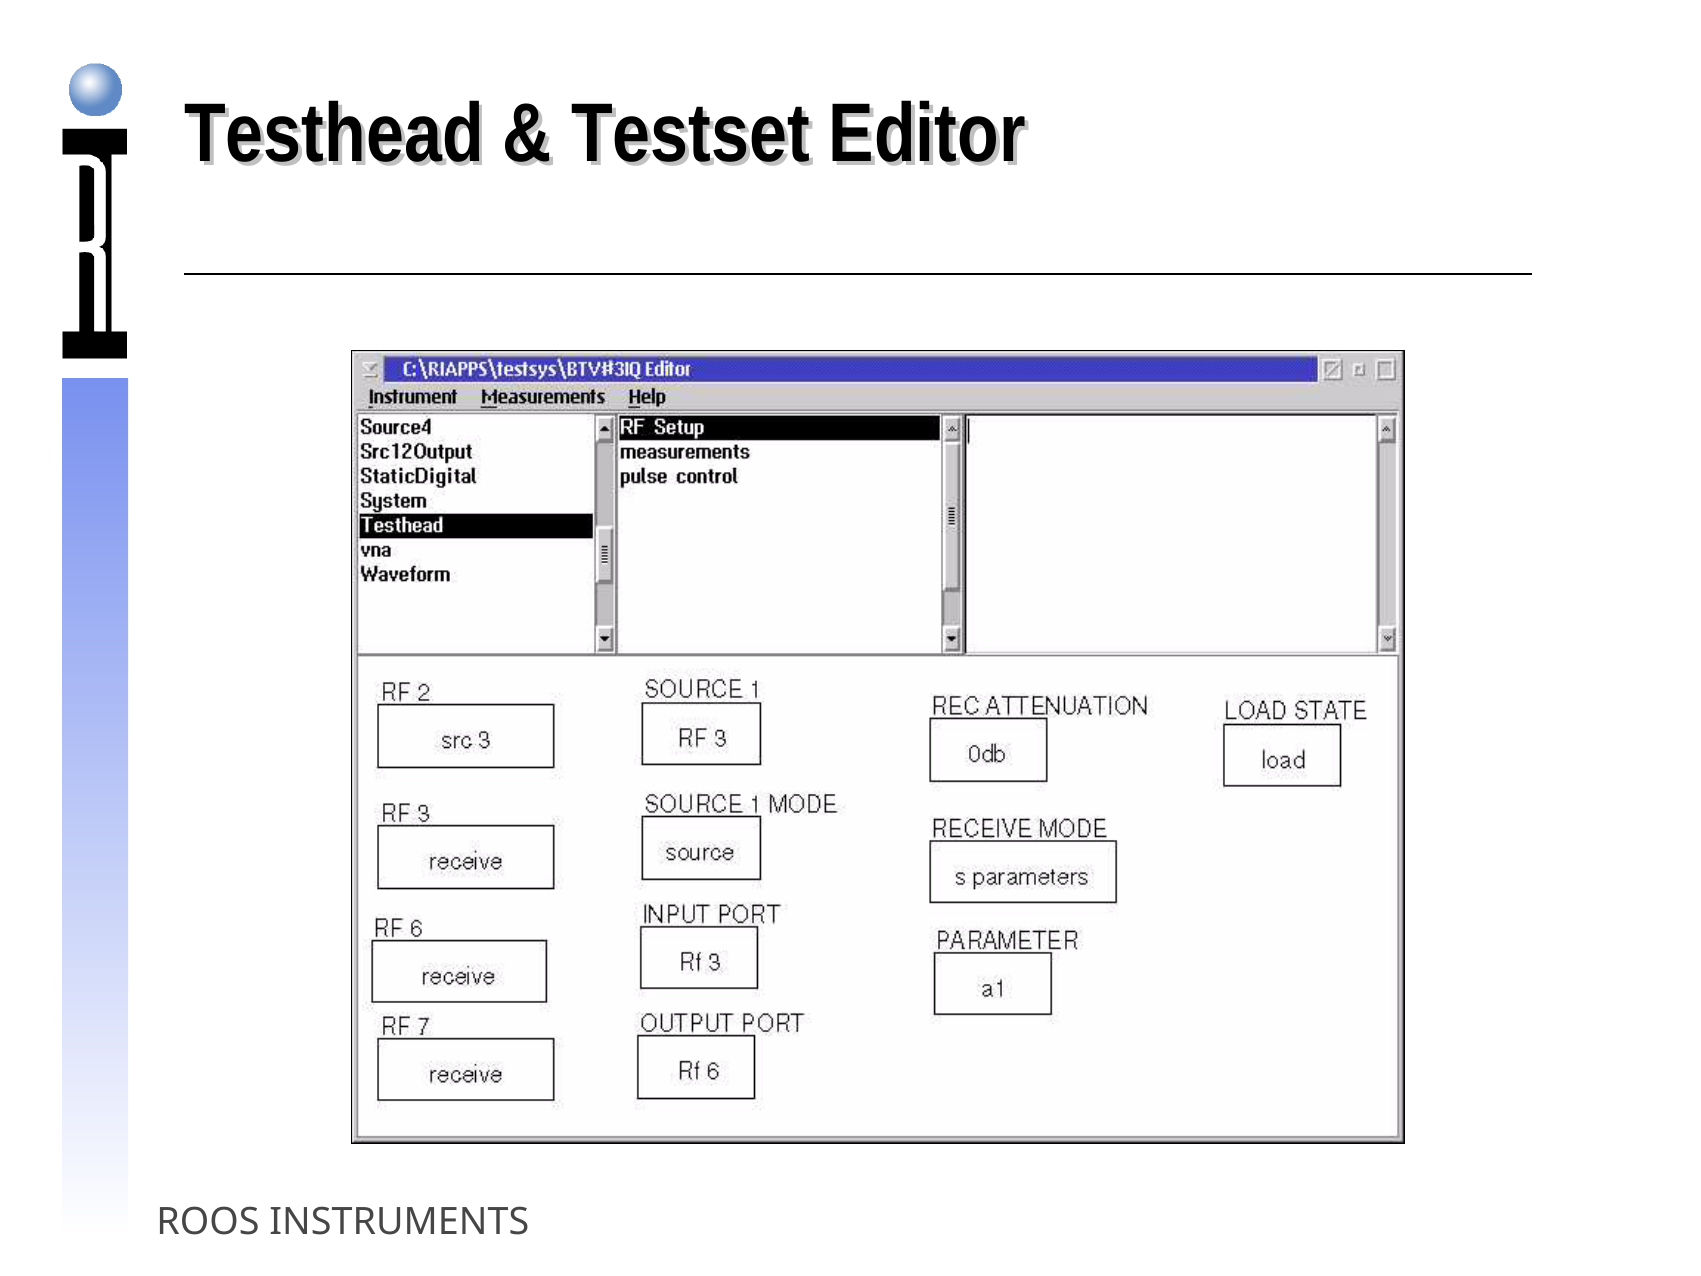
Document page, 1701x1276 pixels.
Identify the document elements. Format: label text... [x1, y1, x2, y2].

text_box Testhead & Testset Editor [184, 92, 1539, 268]
picture [351, 350, 1405, 1144]
